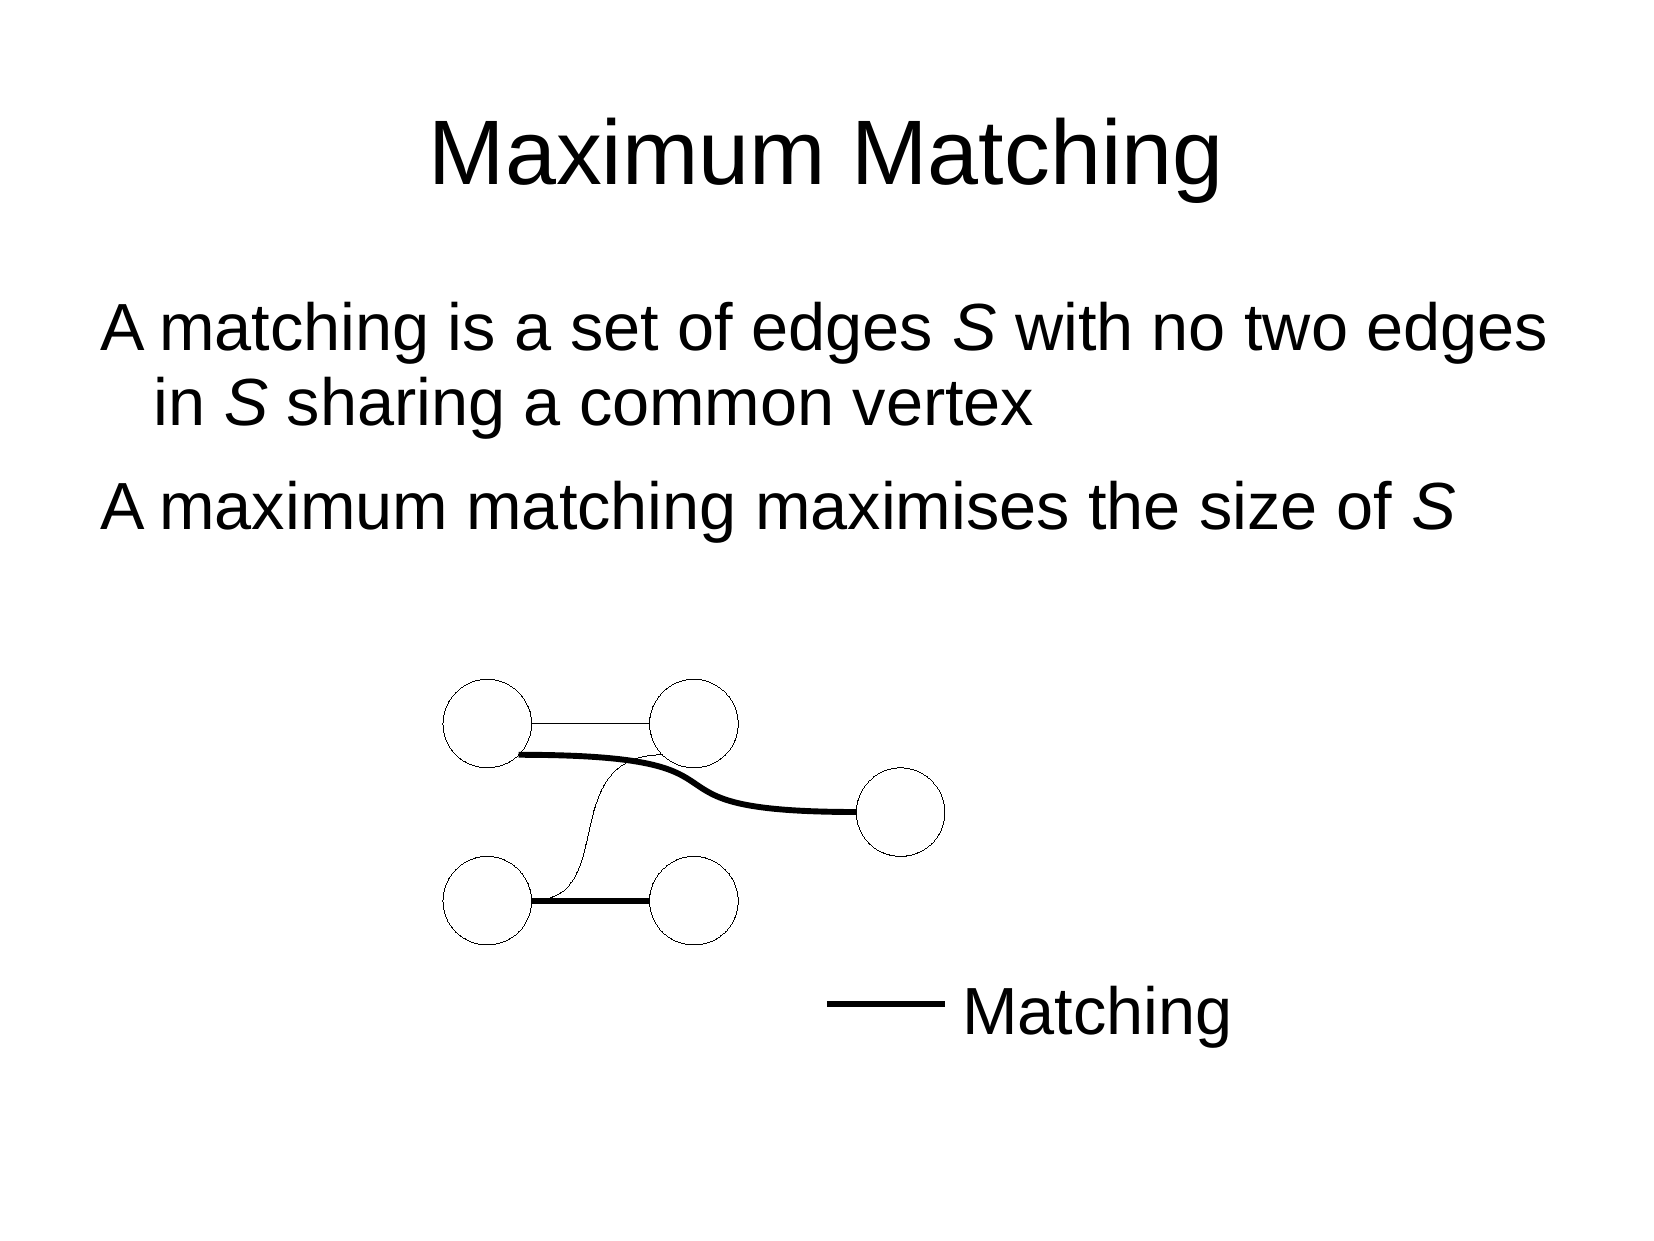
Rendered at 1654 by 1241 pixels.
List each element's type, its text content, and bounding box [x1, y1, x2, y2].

text_box [442, 679, 532, 768]
text_box [442, 856, 532, 945]
text_box [649, 679, 739, 768]
text_box [856, 767, 945, 857]
title Maximum Matching [82, 56, 1571, 250]
text_box [649, 856, 739, 945]
list Matching [944, 974, 1418, 1063]
list A matching is a set of edges S with no two edges in S sharing a common vertex A maximum matching maximises the size of S [82, 290, 1571, 1094]
